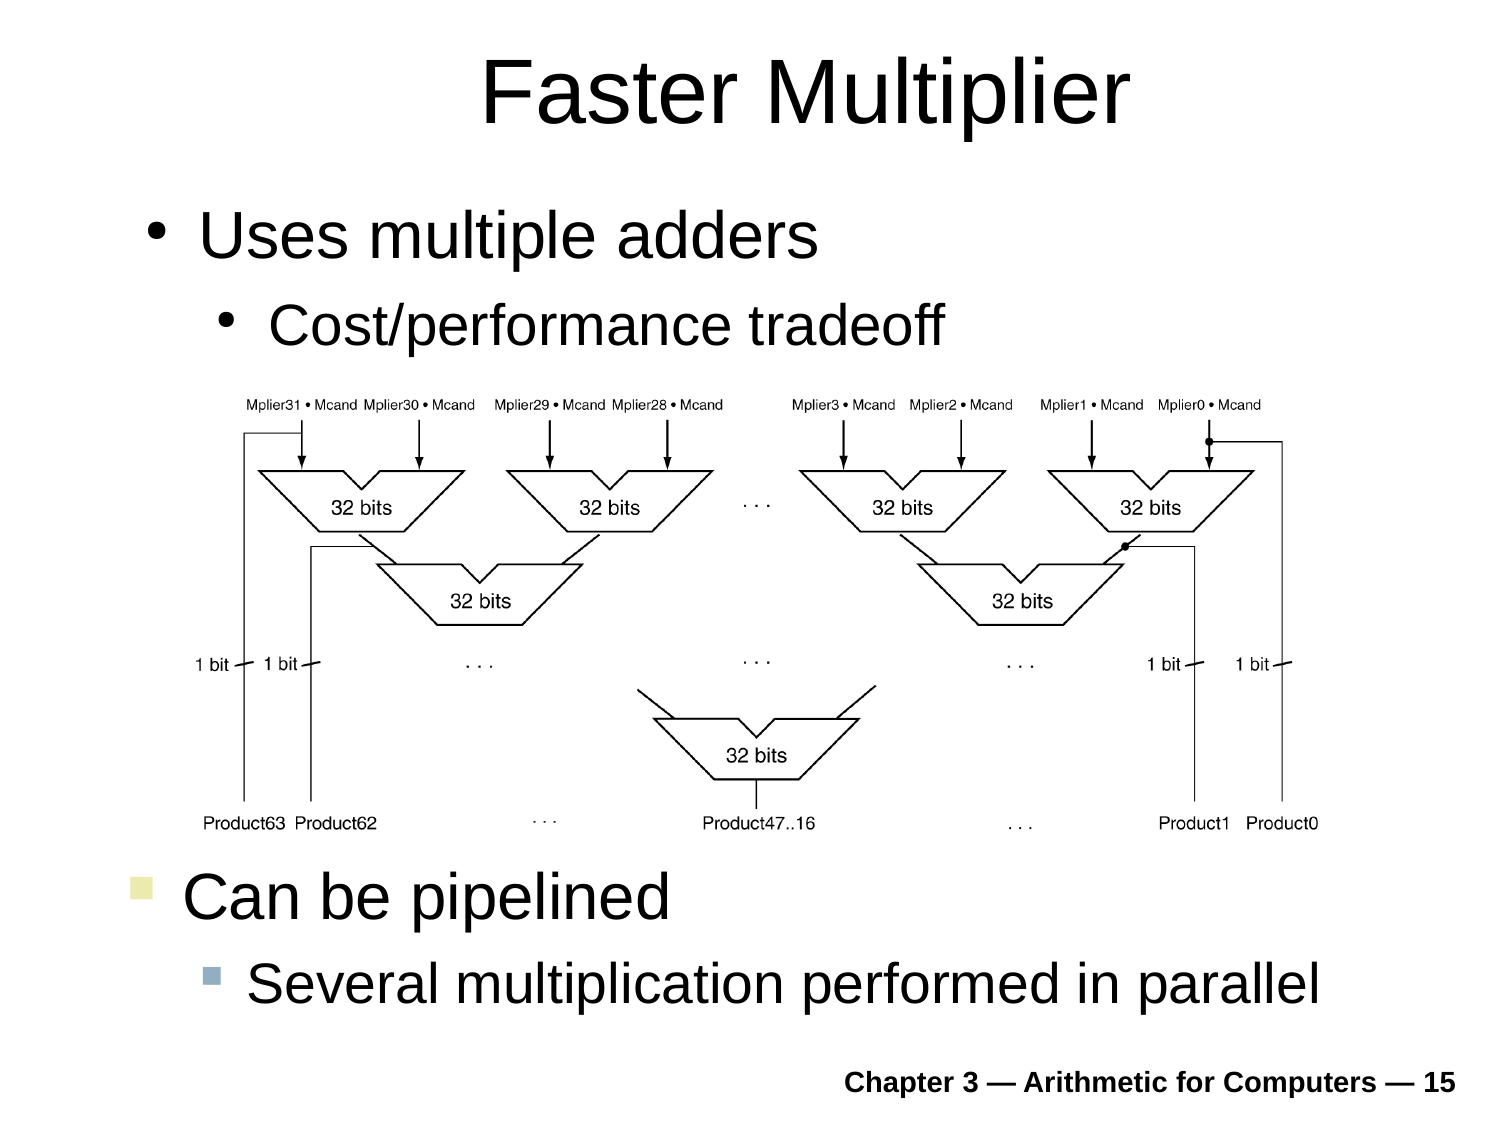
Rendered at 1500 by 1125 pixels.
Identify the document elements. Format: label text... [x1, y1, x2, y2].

picture [194, 397, 1318, 833]
title Faster Multiplier [112, 23, 1468, 149]
text_box Can be pipelined Several multiplication performed in parallel [112, 846, 1469, 1024]
list Uses multiple adders Cost/performance tradeoff [112, 184, 1469, 386]
text_box Chapter 3 — Arithmetic for Computers — <number> [277, 1046, 1471, 1106]
